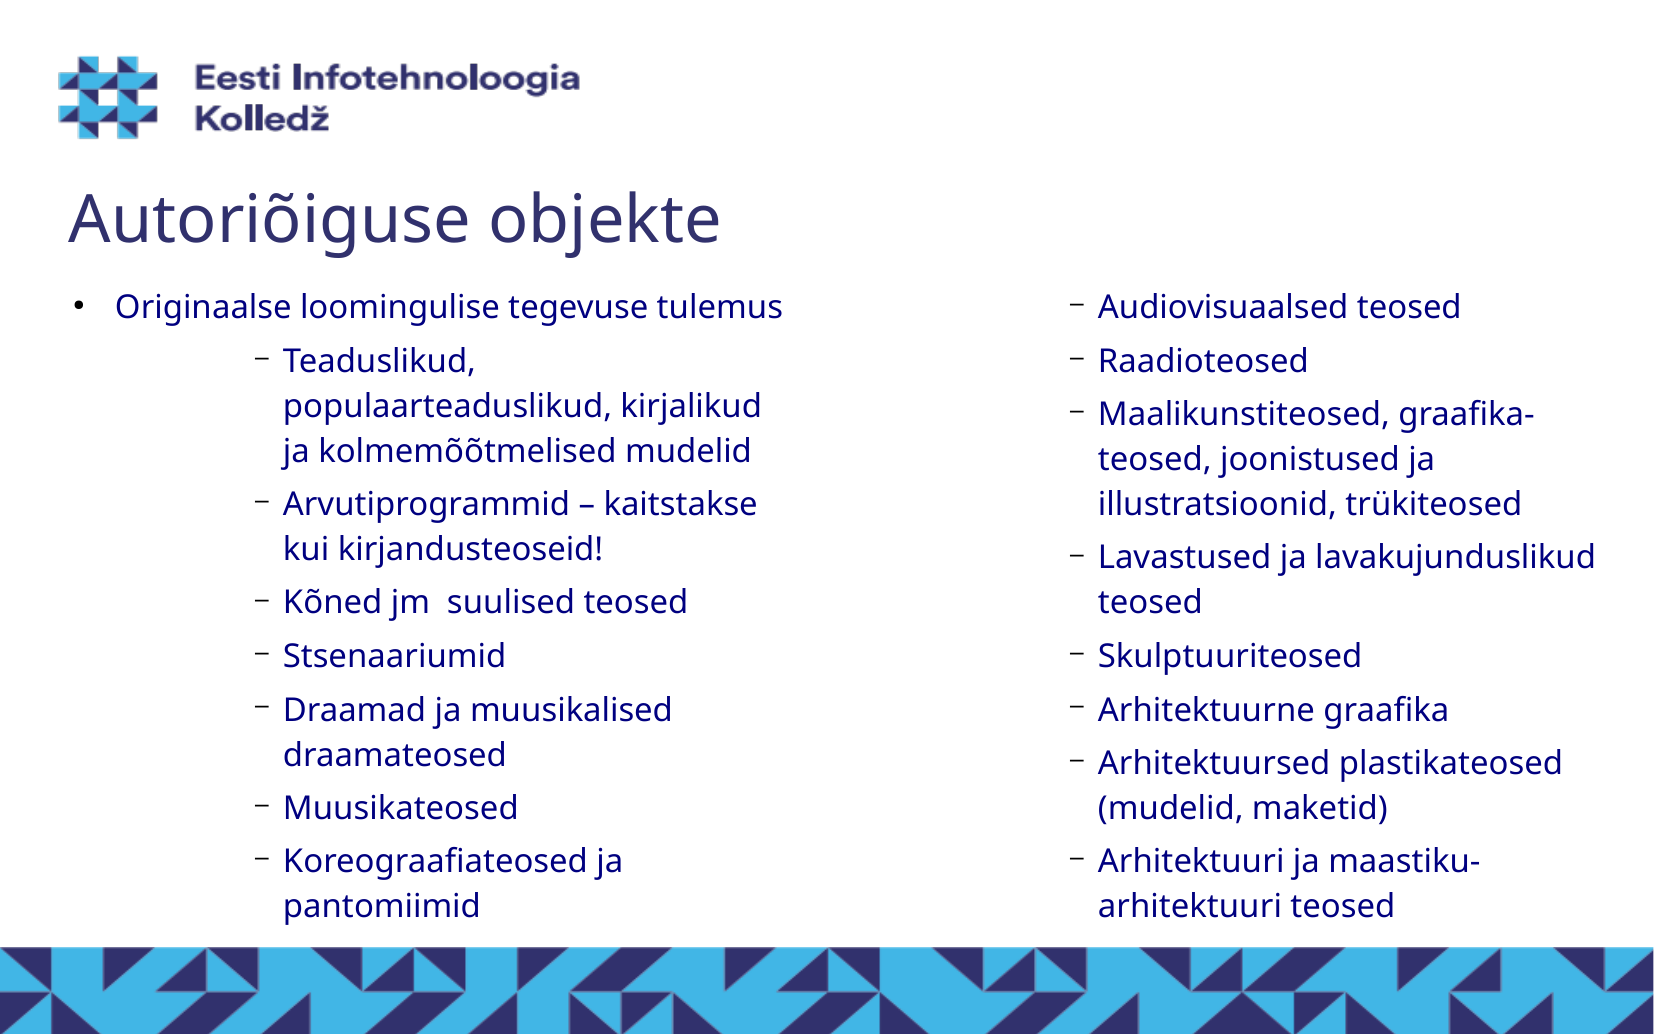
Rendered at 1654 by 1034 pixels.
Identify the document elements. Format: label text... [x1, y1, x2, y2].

list Originaalse loomingulise tegevuse tulemus Teaduslikud, populaarteaduslikud, kirjalikud ja kolmemõõtmelised mudelid Arvutiprogrammid – kaitstakse kui kirjandusteoseid! Kõned jm suulised teosed Stsenaariumid Draamad ja muusikalised draamateosed Muusikateosed Koreograafiateosed ja pantomiimid [59, 283, 792, 936]
title Autoriõiguse objekte [68, 147, 1536, 286]
list Audiovisuaalsed teosed Raadioteosed Maalikunstiteosed, graafika- teosed, joonistused ja illustratsioonid, trükiteosed Lavastused ja lavakujunduslikud teosed Skulptuuriteosed Arhitektuurne graafika Arhitektuursed plastikateosed (mudelid, maketid) Arhitektuuri ja maastiku- arhitektuuri teosed [874, 283, 1607, 936]
